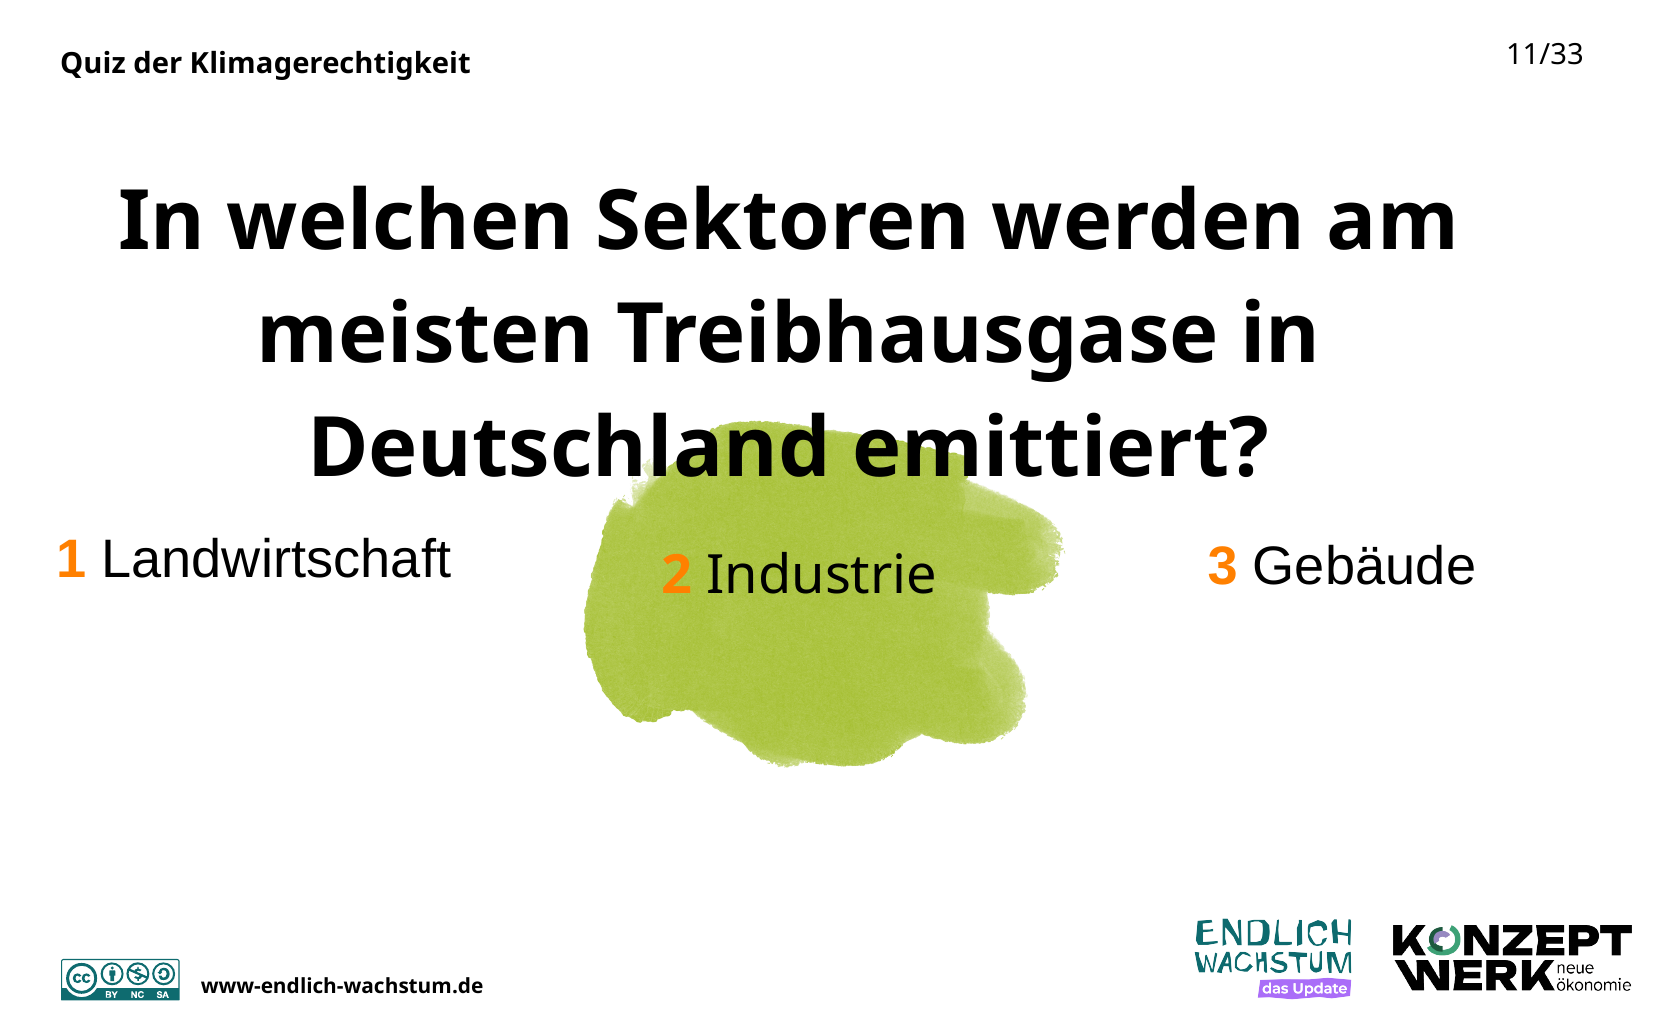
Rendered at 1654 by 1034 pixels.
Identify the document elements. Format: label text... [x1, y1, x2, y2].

text_box 2 Industrie [575, 528, 1137, 816]
picture [583, 513, 1066, 528]
text_box 3 Gebäude [1122, 528, 1583, 665]
title In welchen Sektoren werden am meisten Treibhausgase in Deutschland emittiert? [118, 160, 1607, 513]
picture [1176, 900, 1374, 1011]
text_box 1 Landwirtschaft [0, 521, 502, 657]
picture [1387, 917, 1636, 997]
